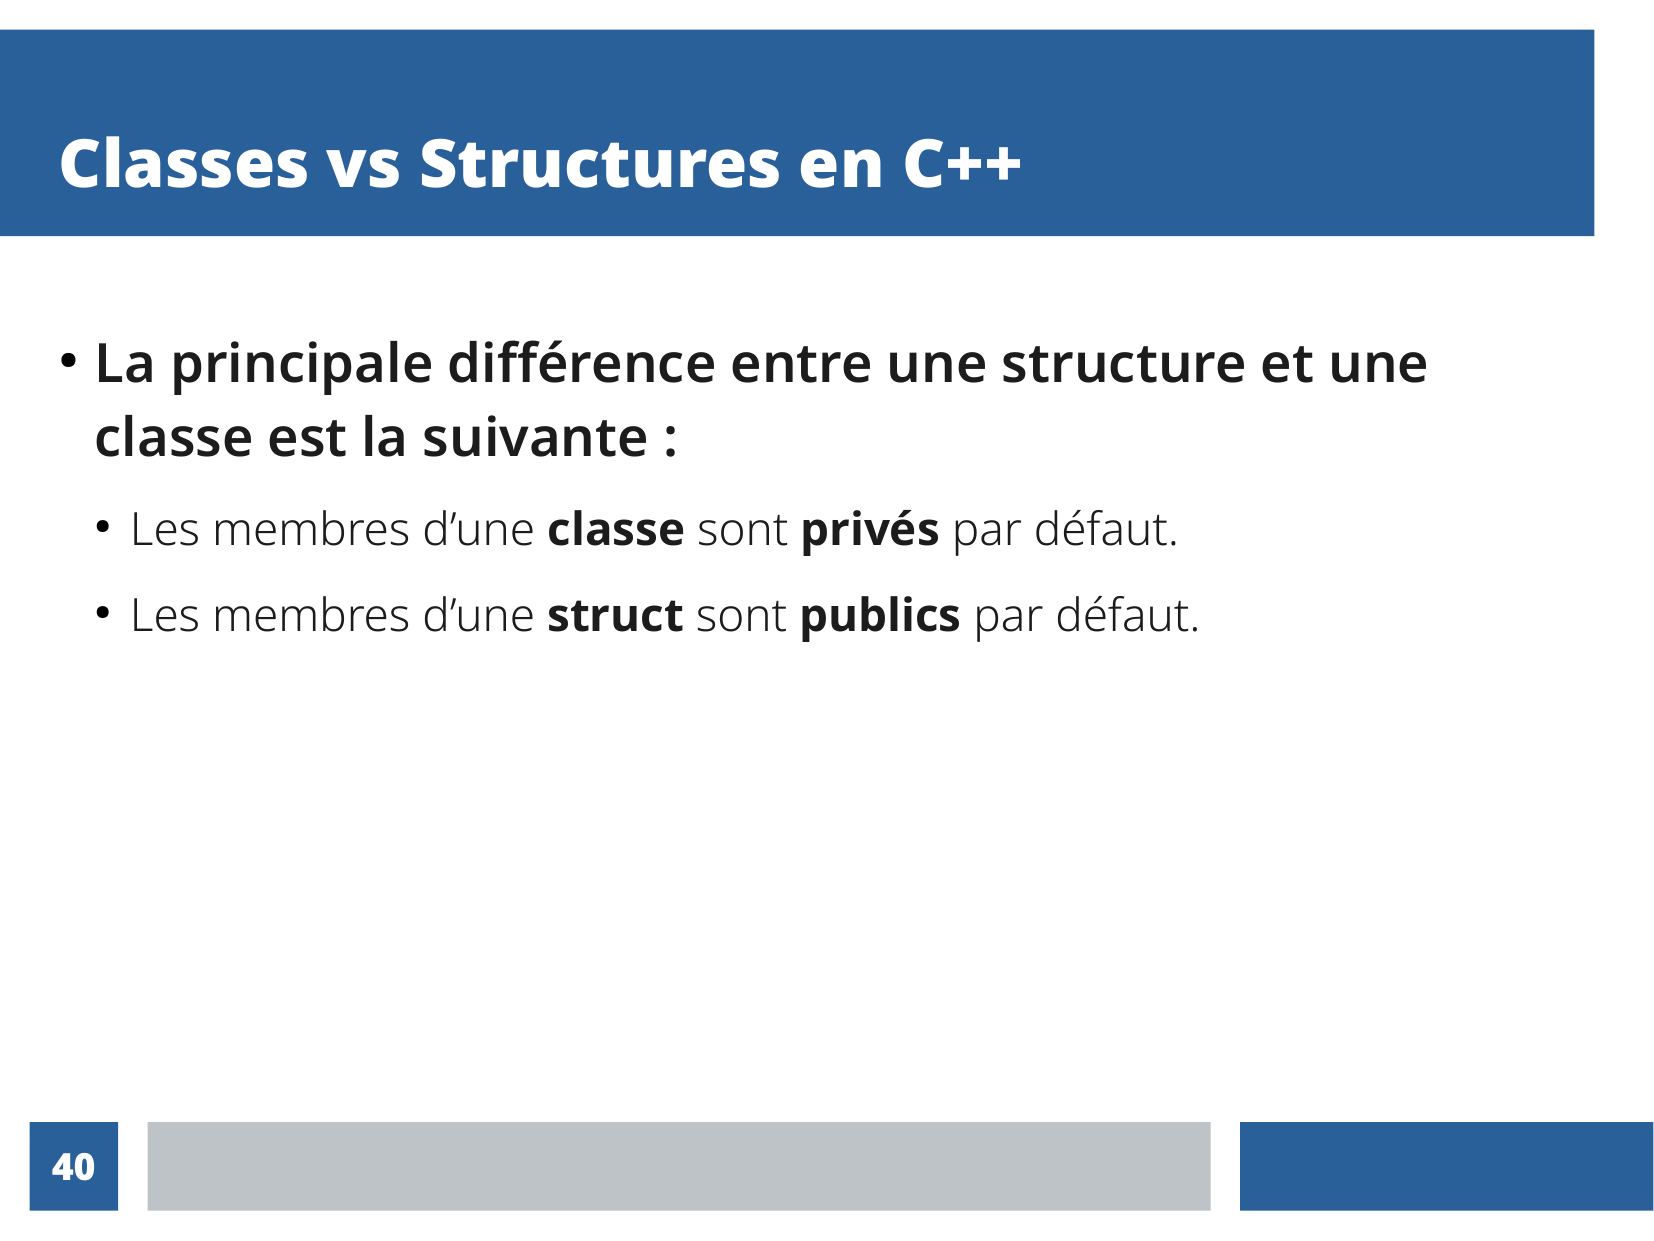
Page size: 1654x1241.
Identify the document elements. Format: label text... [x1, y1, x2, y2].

title Classes vs Structures en C++ [59, 59, 1595, 207]
list La principale différence entre une structure et une classe est la suivante : Les membres d’une classe sont privés par défaut. Les membres d’une struct sont publics par défaut. [59, 324, 1565, 1093]
